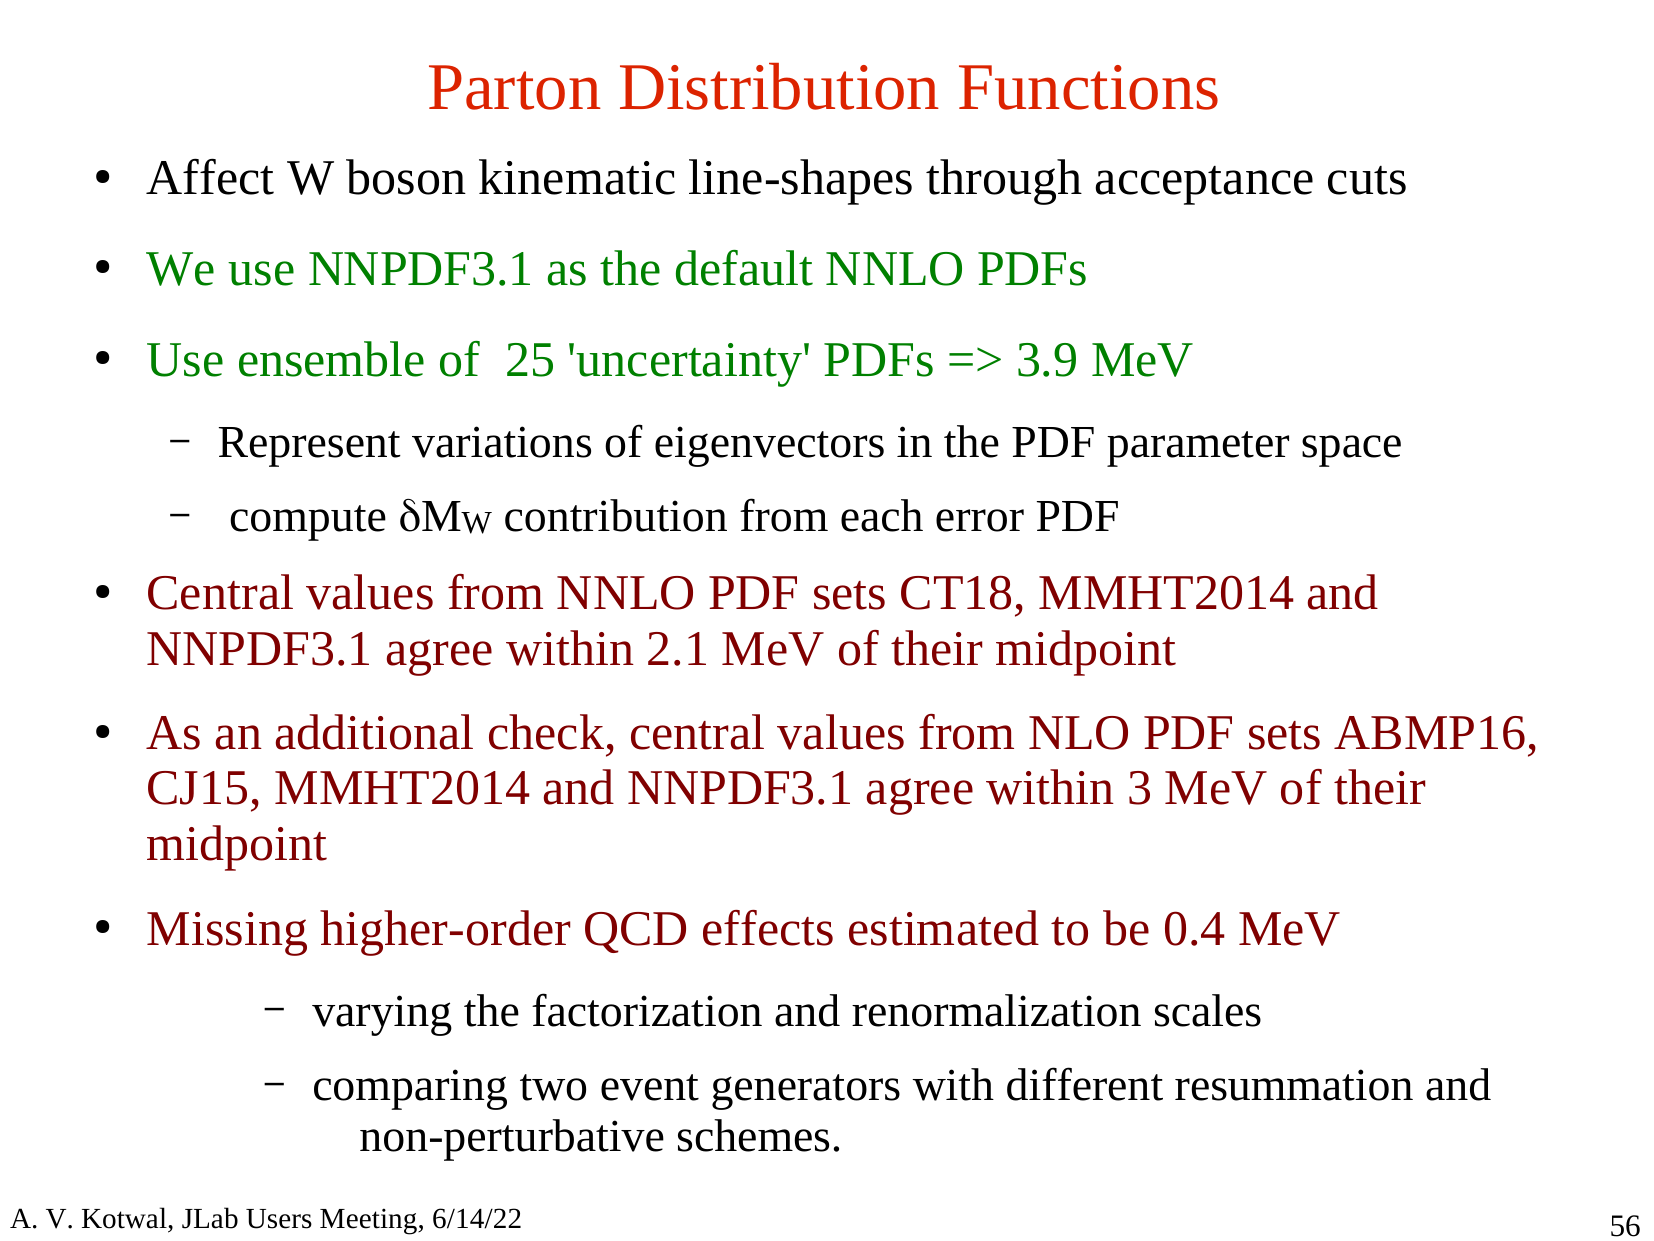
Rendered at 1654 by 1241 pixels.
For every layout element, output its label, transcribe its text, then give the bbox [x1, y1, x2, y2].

list Affect W boson kinematic line-shapes through acceptance cuts We use NNPDF3.1 as the default NNLO PDFs Use ensemble of 25 'uncertainty' PDFs => 3.9 MeV Represent variations of eigenvectors in the PDF parameter space compute δMW contribution from each error PDF Central values from NNLO PDF sets CT18, MMHT2014 and NNPDF3.1 agree within 2.1 MeV of their midpoint As an additional check, central values from NLO PDF sets ABMP16, CJ15, MMHT2014 and NNPDF3.1 agree within 3 MeV of their midpoint Missing higher-order QCD effects estimated to be 0.4 MeV varying the factorization and renormalization scales comparing two event generators with different resummation and non-perturbative schemes. [76, 150, 1577, 1173]
title Parton Distribution Functions [286, 26, 1363, 148]
